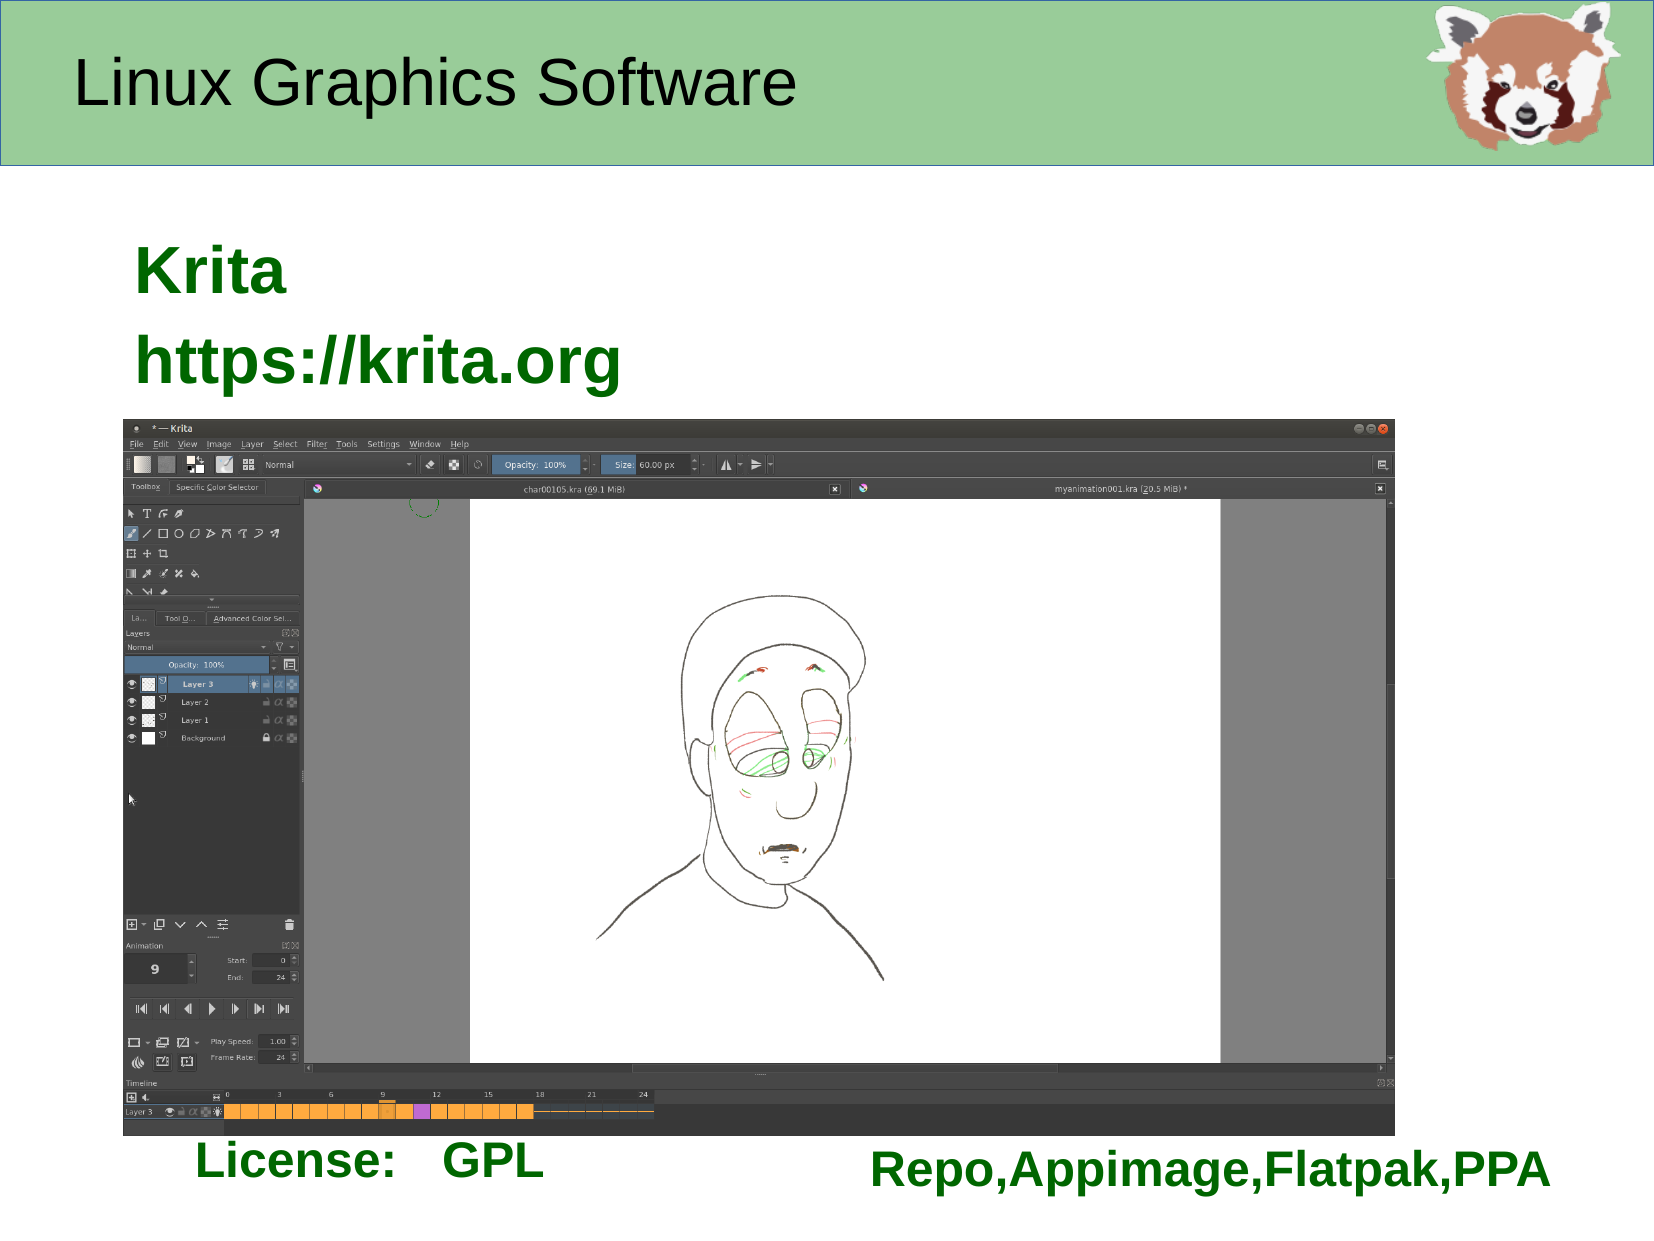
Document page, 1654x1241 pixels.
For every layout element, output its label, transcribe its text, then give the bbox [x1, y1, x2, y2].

text_box GPL [427, 1136, 560, 1196]
text_box Krita [120, 225, 313, 315]
text_box Repo,Appimage,Flatpak,PPA [855, 1133, 1593, 1241]
picture [1426, 2, 1621, 151]
text_box [0, 0, 1654, 166]
text_box https://krita.org [120, 315, 1530, 406]
text_box License: [180, 1136, 413, 1196]
title Linux Graphics Software [0, 15, 856, 151]
picture [123, 419, 1396, 1136]
